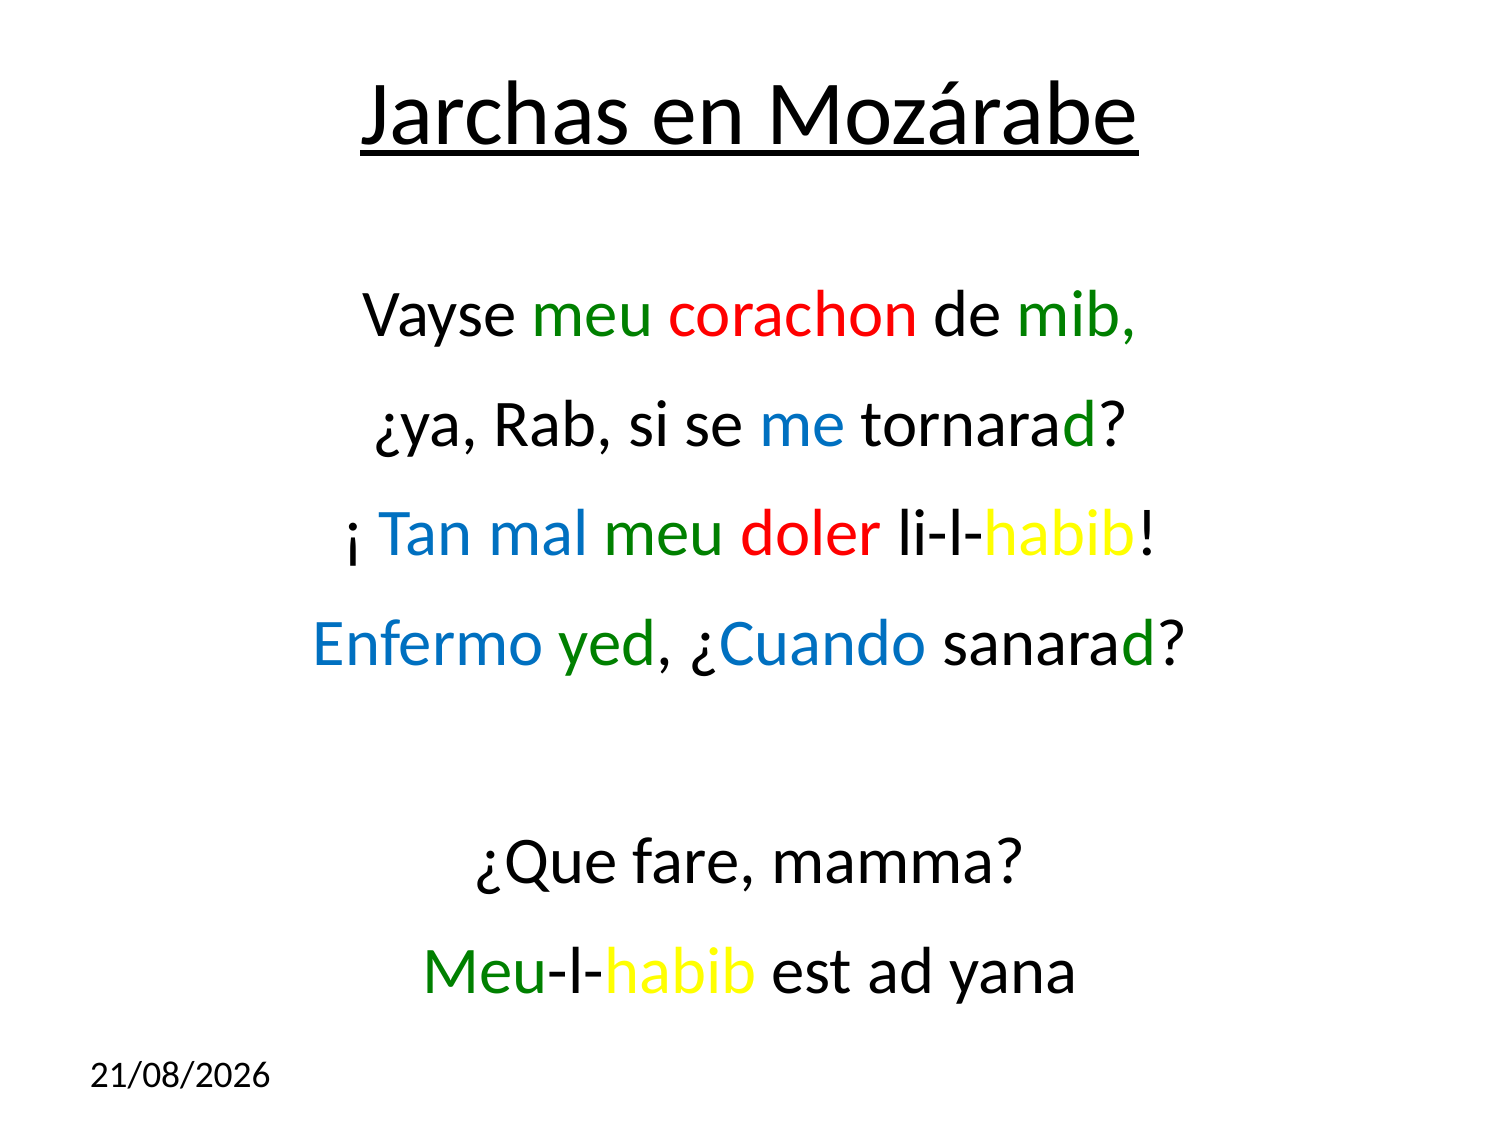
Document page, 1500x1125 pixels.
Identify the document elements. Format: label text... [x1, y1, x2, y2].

title Jarchas en Mozárabe [75, 45, 1425, 233]
list Vayse meu corachon de mib, ¿ya, Rab, si se me tornarad? ¡ Tan mal meu doler li-l-habib! Enfermo yed, ¿Cuando sanarad? ¿Que fare, mamma? Meu-l-habib est ad yana [75, 262, 1425, 1005]
